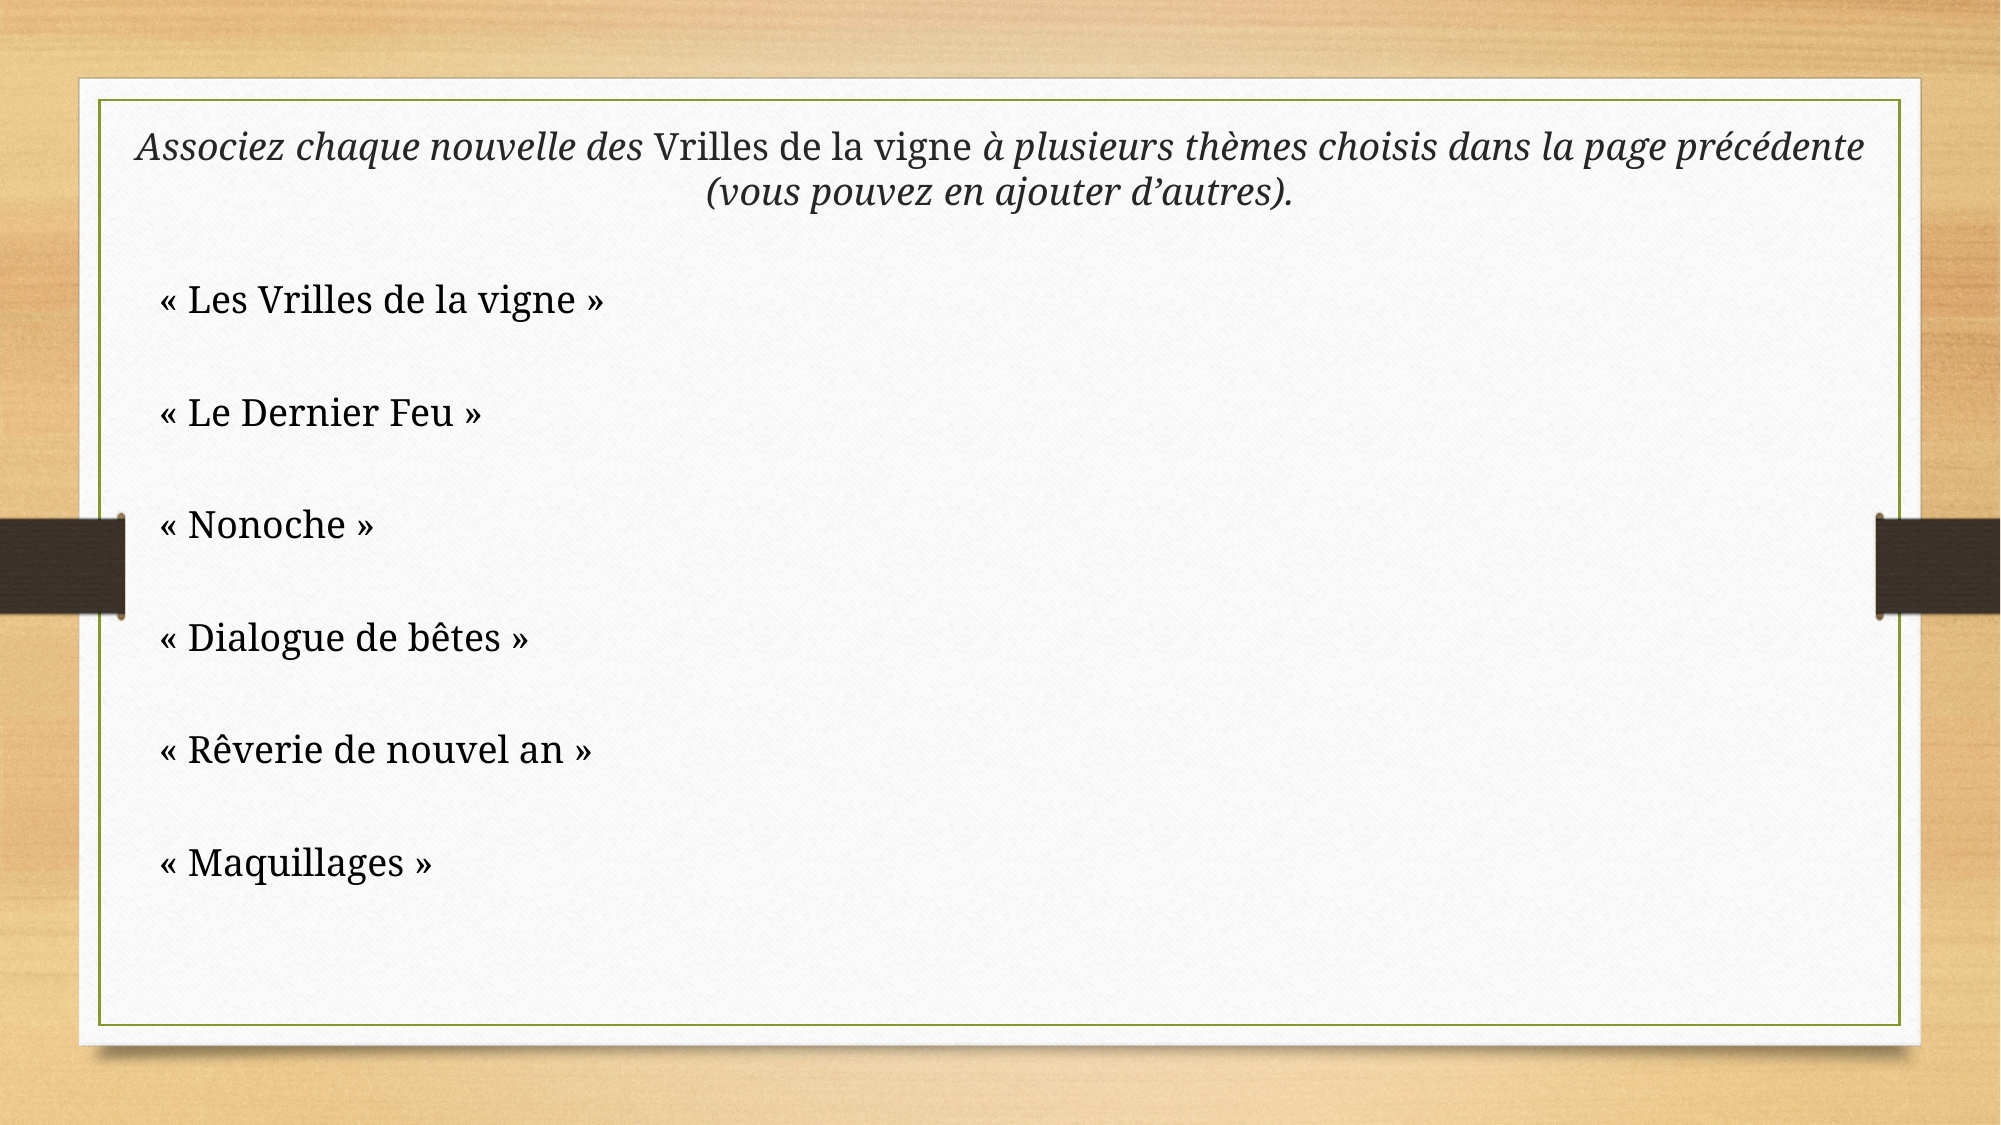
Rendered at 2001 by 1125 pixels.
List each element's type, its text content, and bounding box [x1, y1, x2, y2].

text_box Associez chaque nouvelle des Vrilles de la vigne à plusieurs thèmes choisis dans la page précédente (vous pouvez en ajouter d’autres). [102, 116, 1900, 195]
text_box « Les Vrilles de la vigne » « Le Dernier Feu » « Nonoche » « Dialogue de bêtes » « Rêverie de nouvel an » « Maquillages » [144, 201, 621, 1116]
